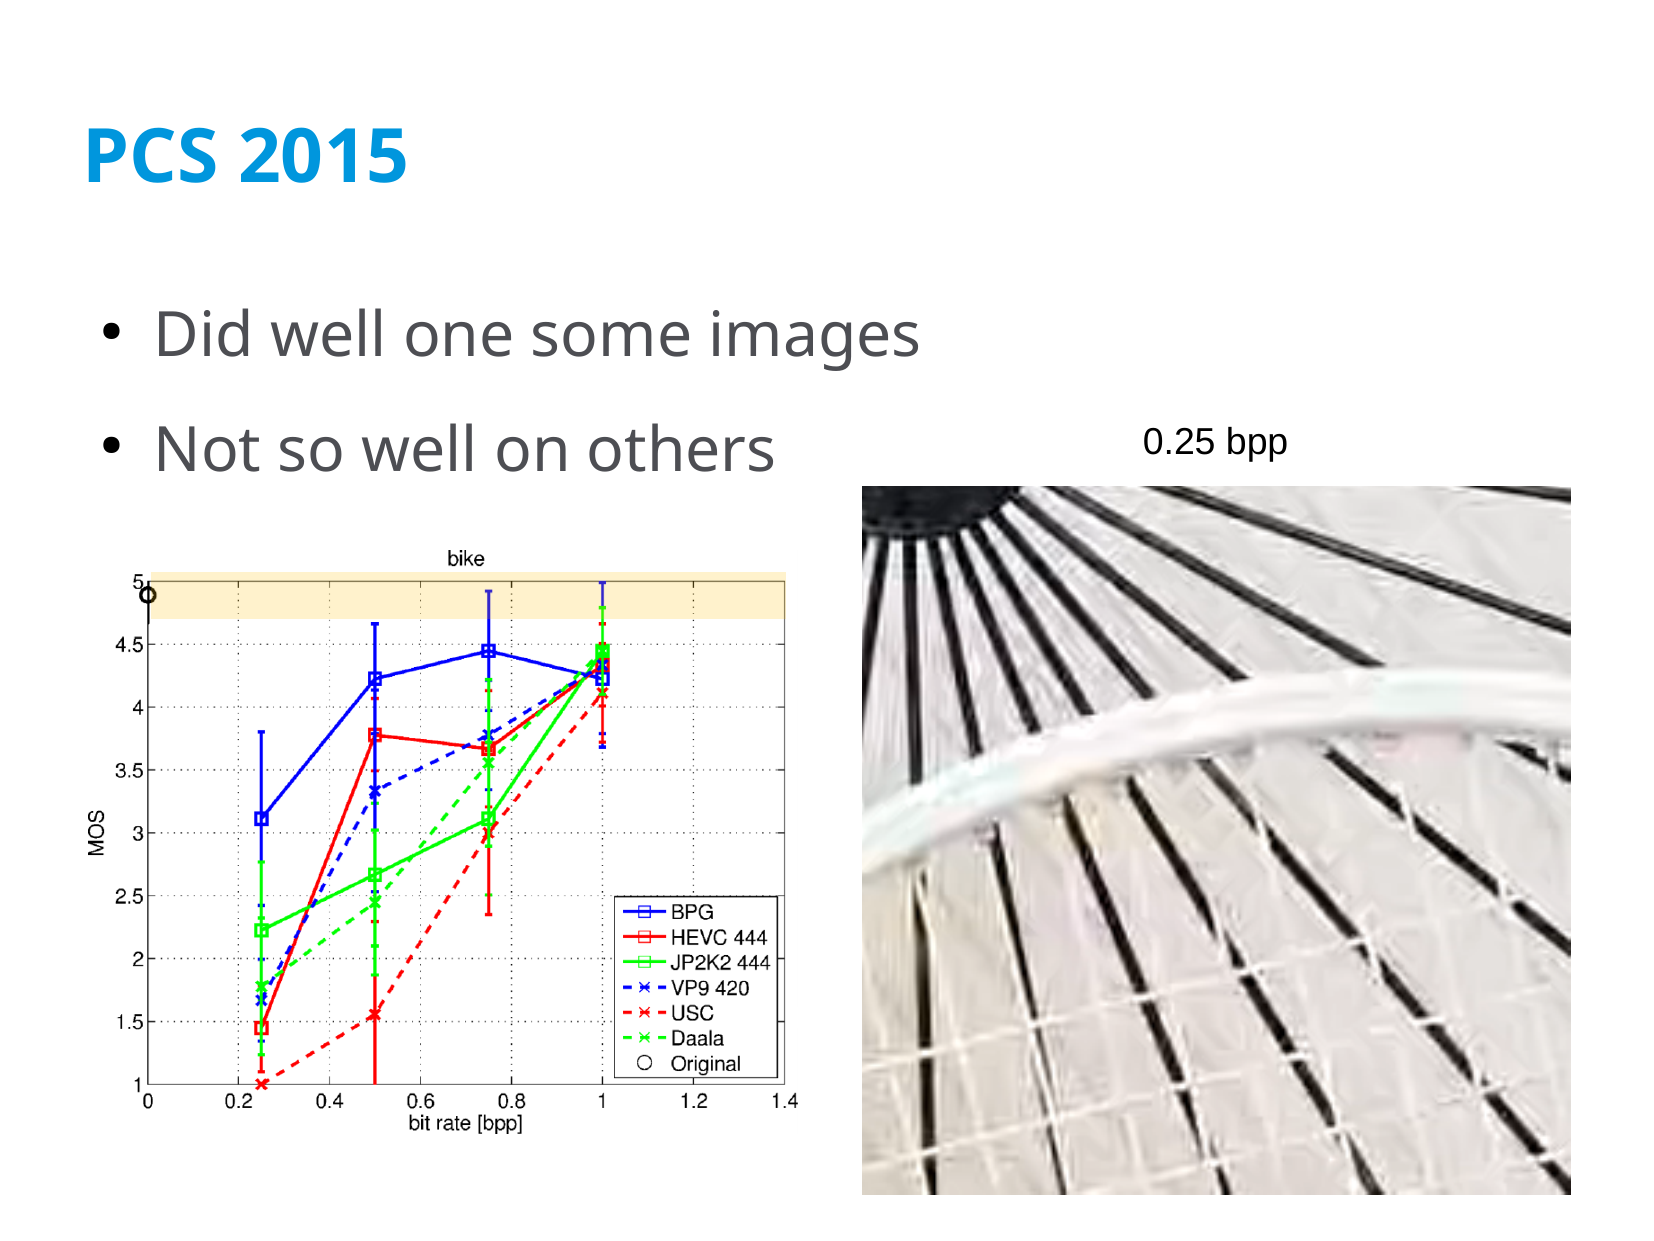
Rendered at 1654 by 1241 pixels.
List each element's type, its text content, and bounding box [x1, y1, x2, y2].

list Did well one some images Not so well on others [82, 290, 1571, 1123]
text_box 0.25 bpp [1128, 413, 1304, 471]
picture [862, 486, 1571, 1195]
picture [88, 550, 798, 1134]
title PCS 2015 [82, 49, 1571, 257]
